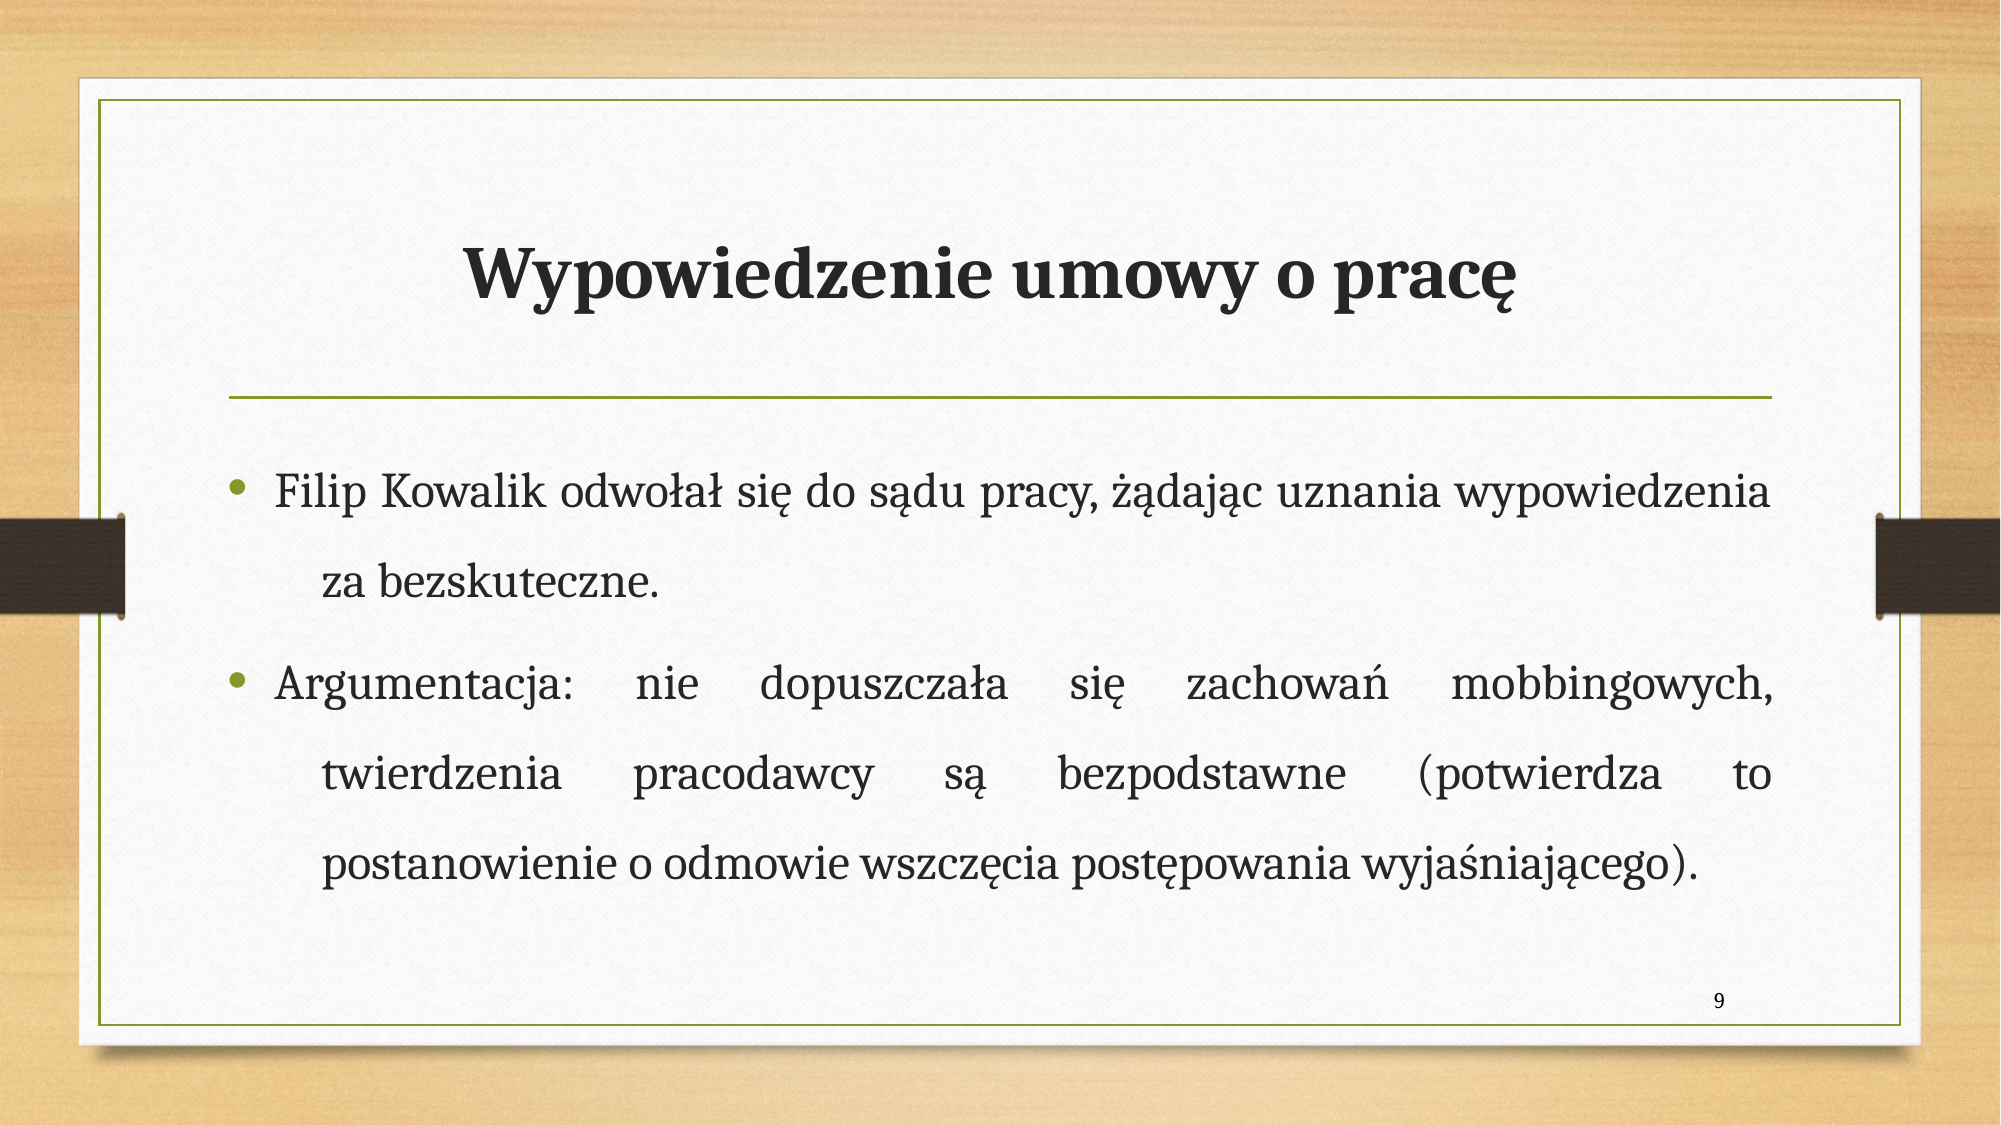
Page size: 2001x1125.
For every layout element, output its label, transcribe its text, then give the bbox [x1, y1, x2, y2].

list Filip Kowalik odwołał się do sądu pracy, żądając uznania wypowiedzenia za bezskuteczne. Argumentacja: nie dopuszczała się zachowań mobbingowych, twierdzenia pracodawcy są bezpodstawne (potwierdza to postanowienie o odmowie wszczęcia postępowania wyjaśniającego). [212, 419, 1788, 964]
title Wypowiedzenie umowy o pracę [212, 161, 1788, 376]
text_box [1698, 979, 1788, 1026]
